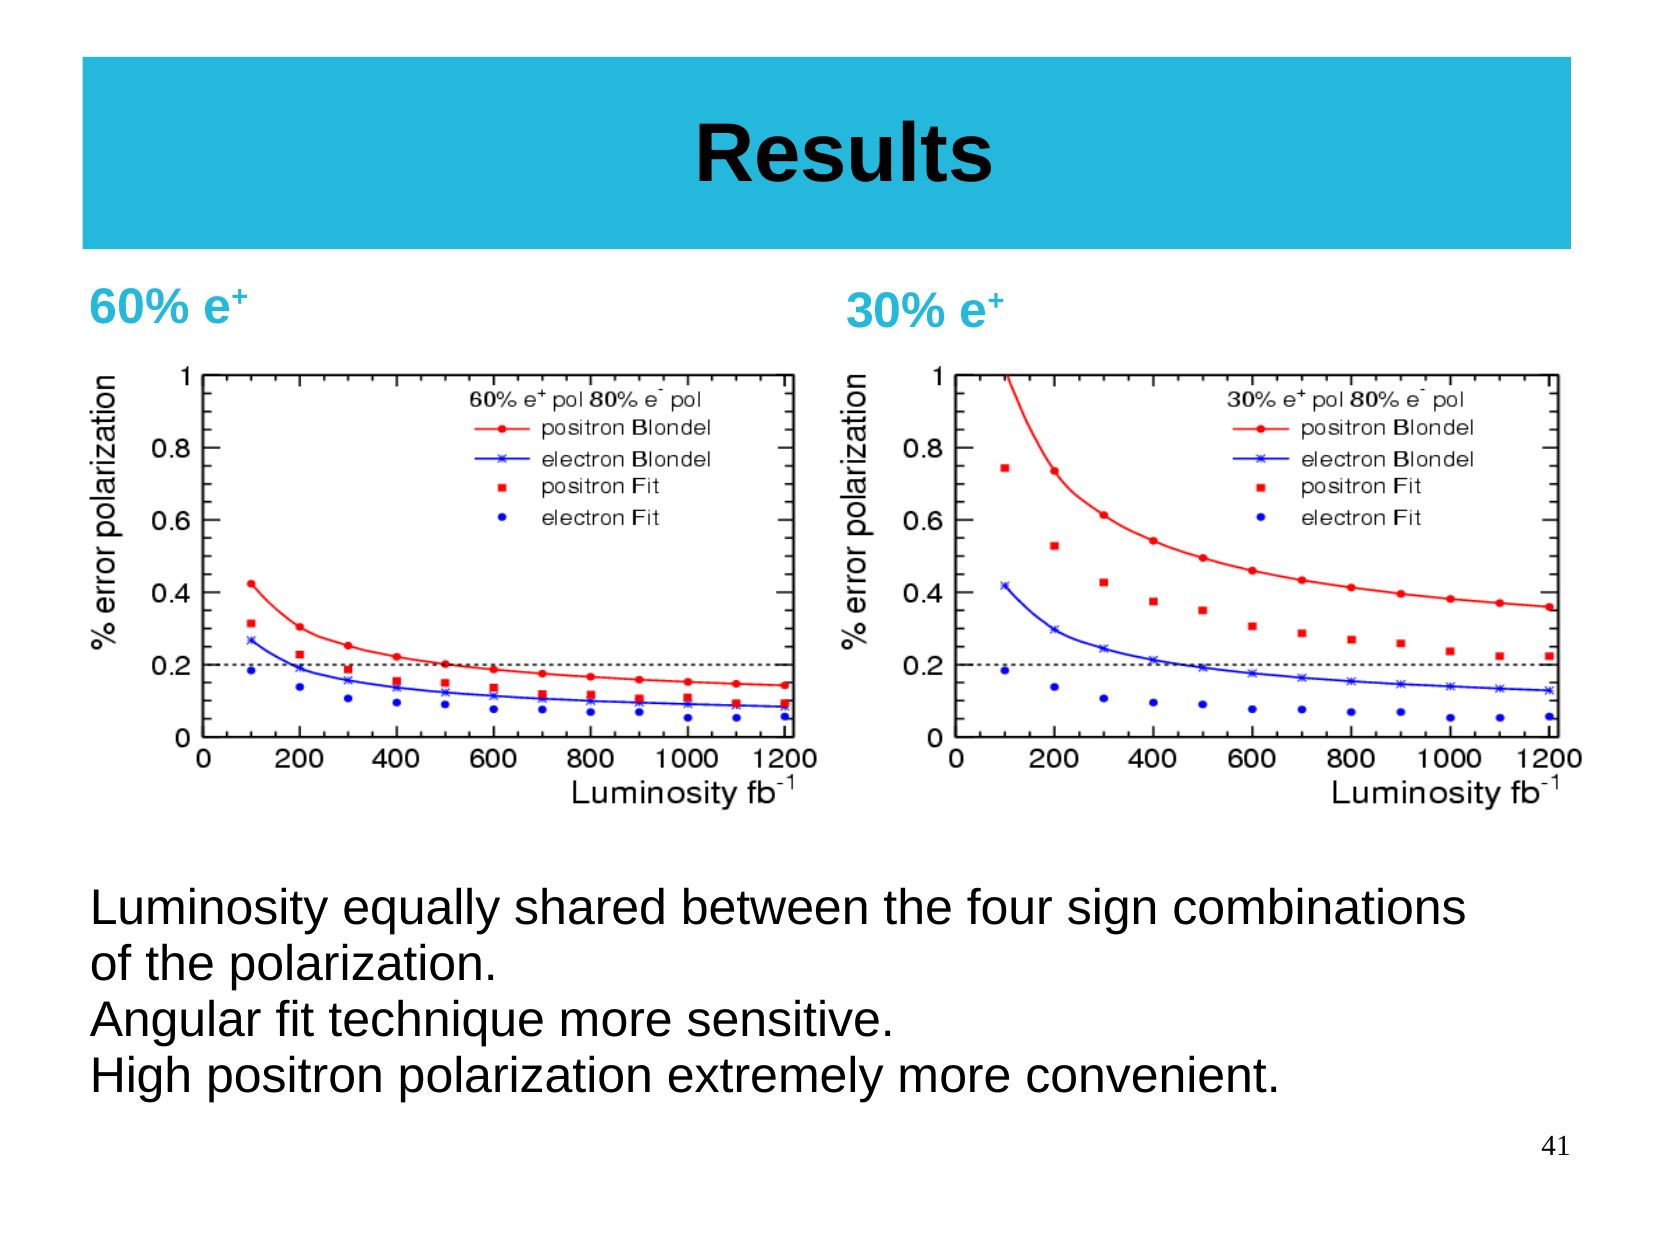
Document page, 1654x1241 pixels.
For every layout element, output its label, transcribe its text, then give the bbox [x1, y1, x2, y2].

title Results [82, 56, 1571, 250]
picture [69, 337, 1623, 826]
text_box 60% e+ [75, 270, 301, 344]
text_box 30% e+ [831, 274, 1057, 348]
text_box Luminosity equally shared between the four sign combinations of the polarization. Angular fit technique more sensitive. High positron polarization extremely more convenient. [75, 872, 1538, 1111]
